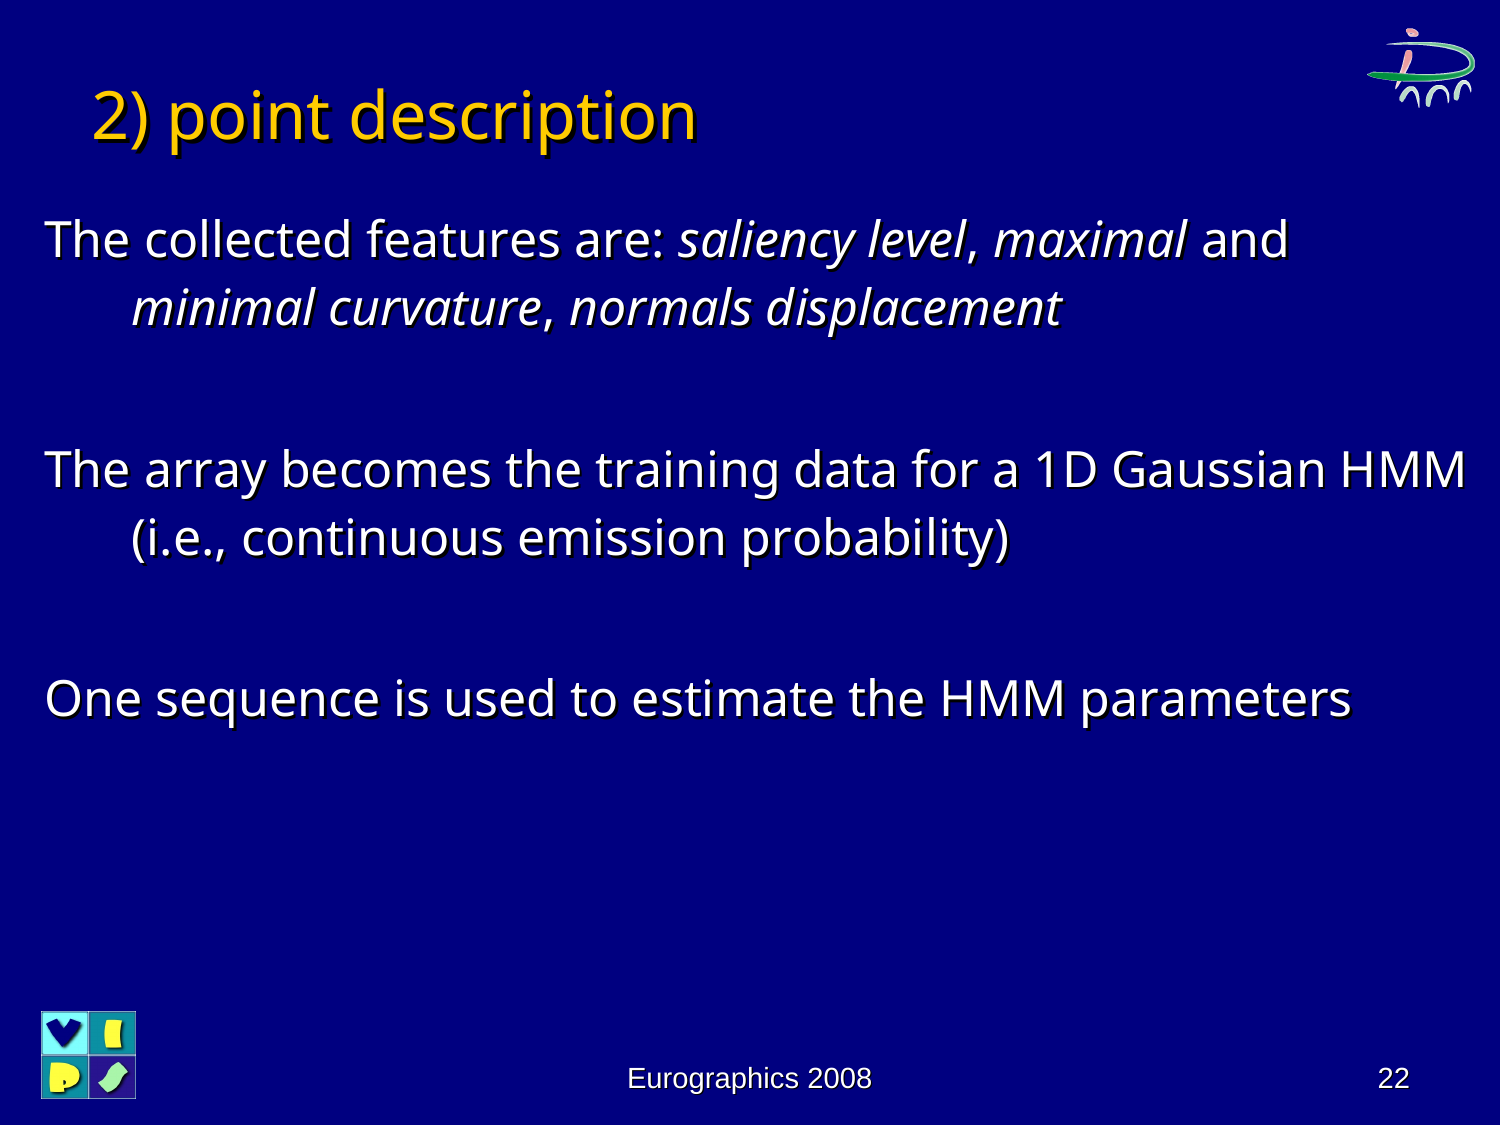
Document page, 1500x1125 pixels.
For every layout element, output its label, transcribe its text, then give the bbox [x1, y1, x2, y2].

picture [1367, 28, 1475, 108]
title 2) point description [76, 42, 1427, 185]
list The collected features are: saliency level, maximal and minimal curvature, normals displacement The array becomes the training data for a 1D Gaussian HMM (i.e., continuous emission probability) One sequence is used to estimate the HMM parameters [29, 196, 1500, 1106]
